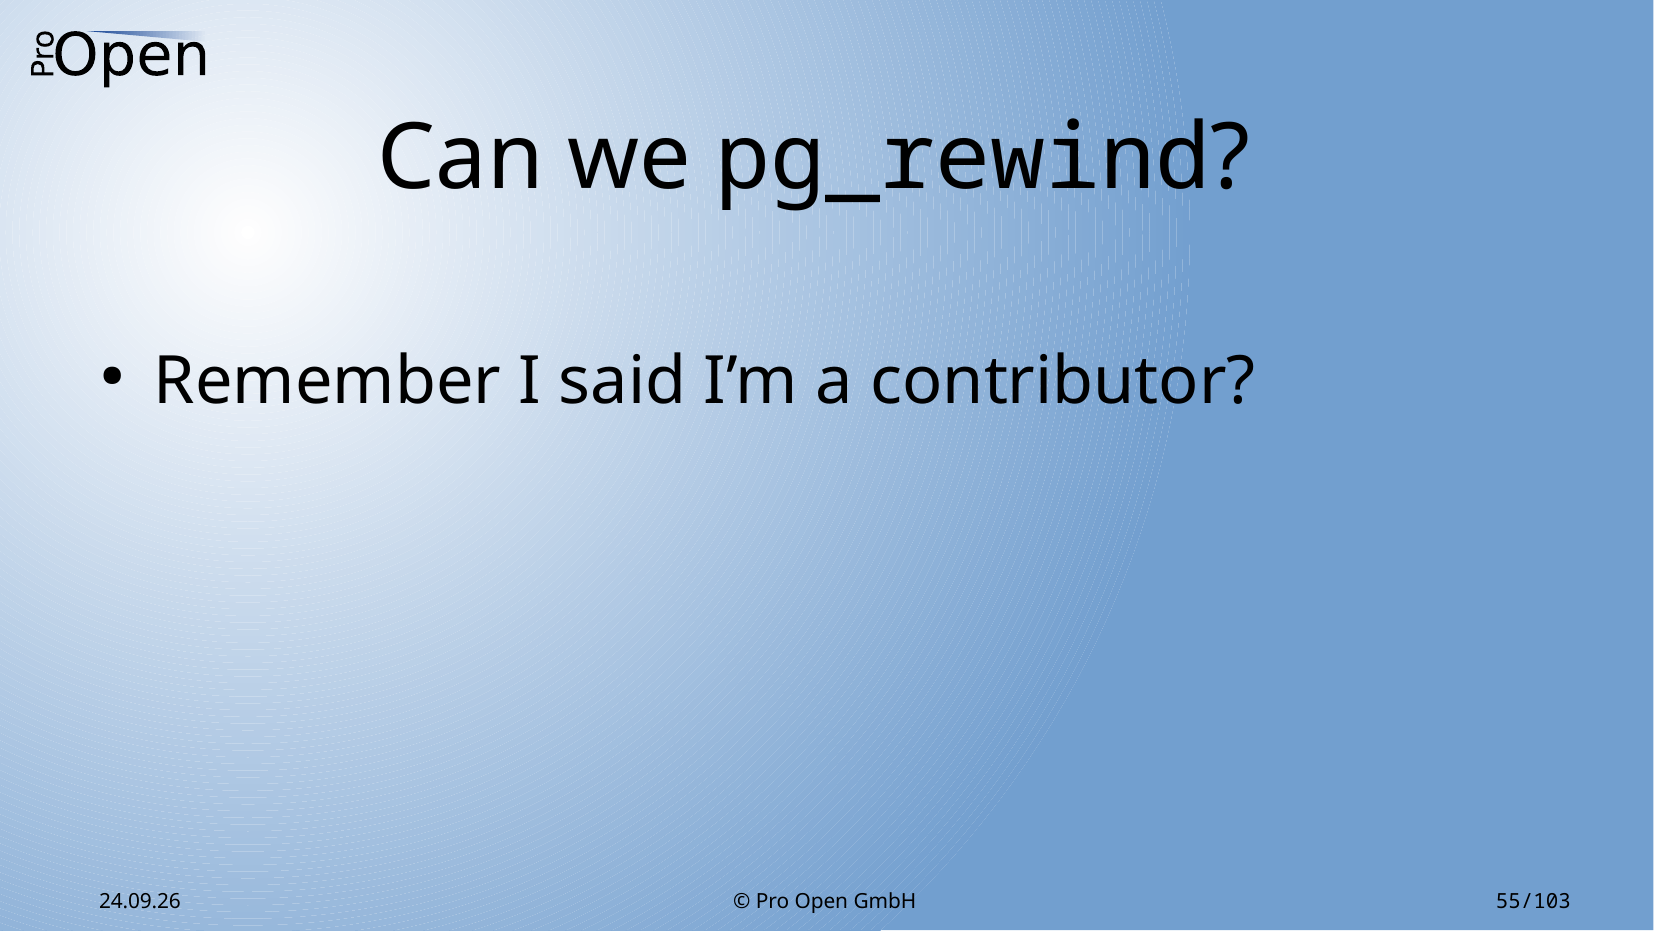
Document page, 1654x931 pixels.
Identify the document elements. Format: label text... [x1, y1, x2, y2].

title Can we pg_rewind? [82, 88, 1571, 217]
list Remember I said I’m a contributor? [82, 217, 1571, 827]
